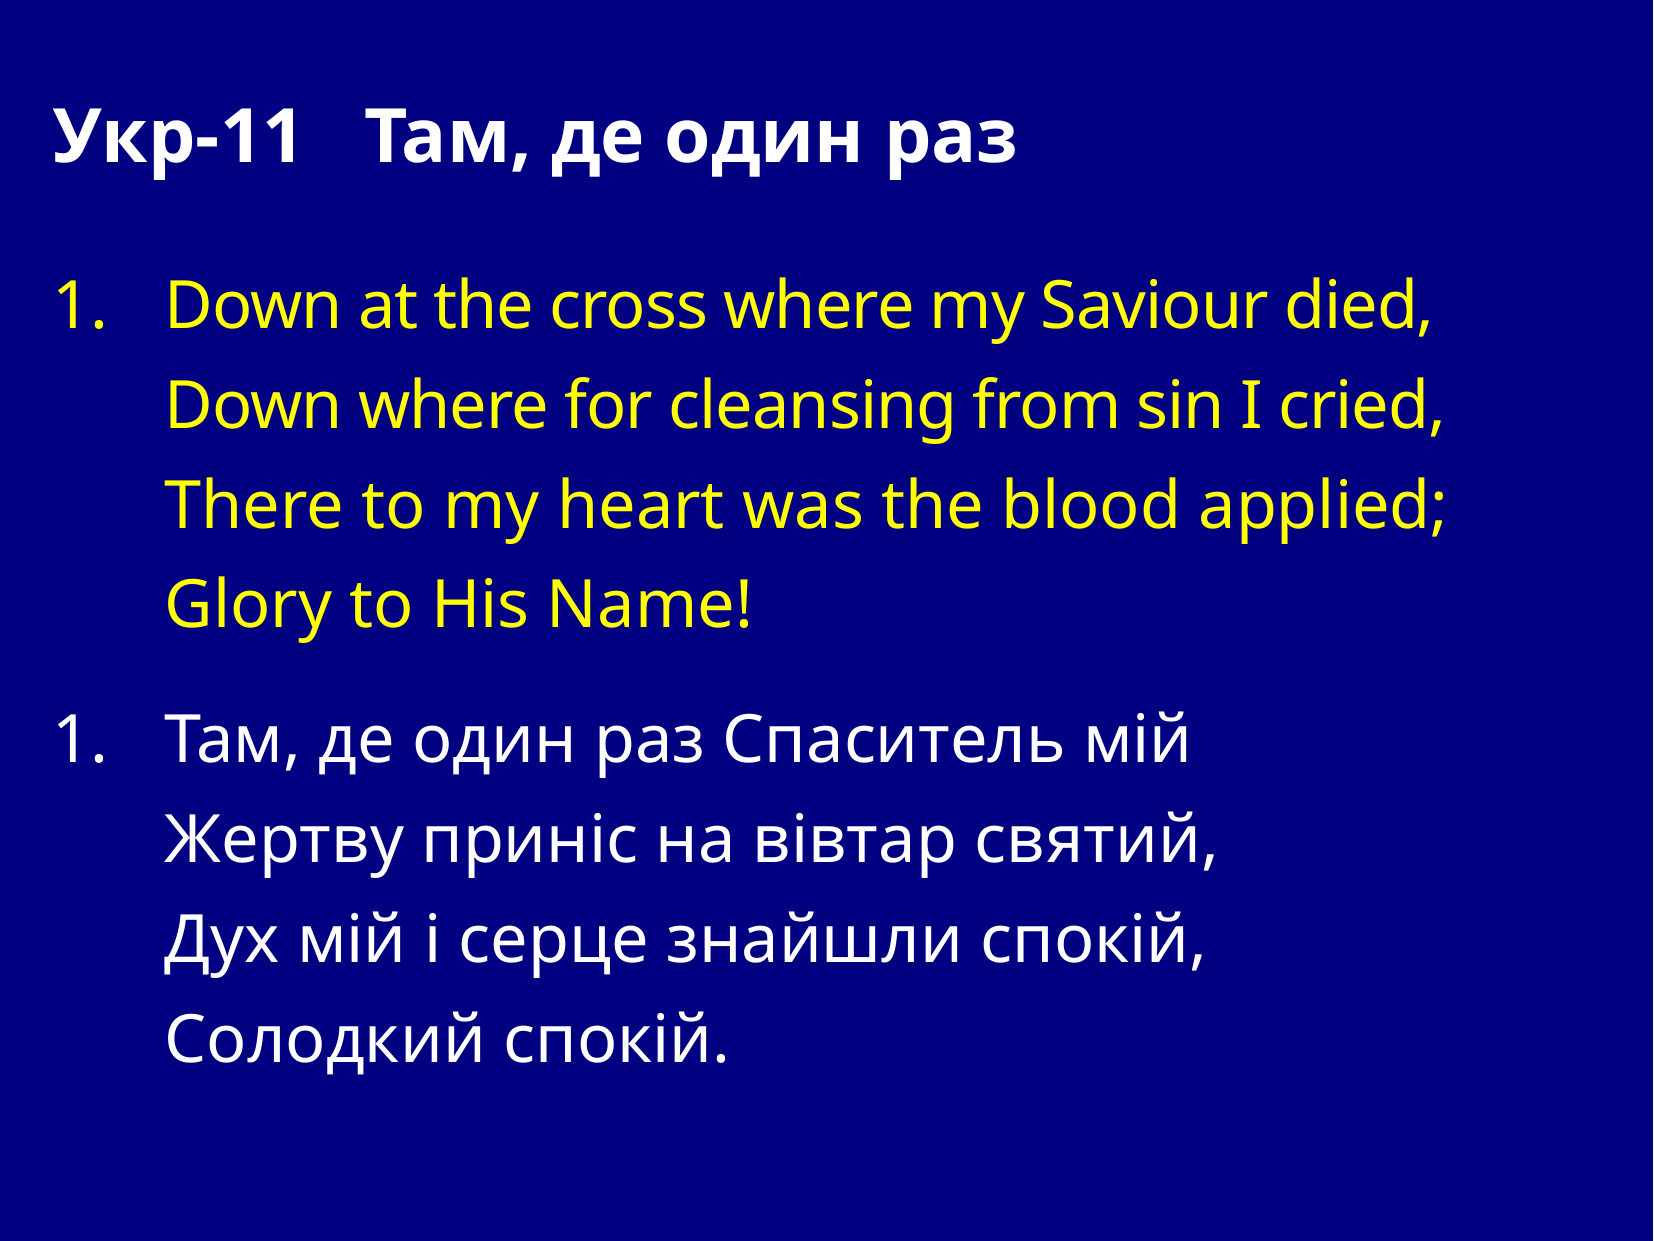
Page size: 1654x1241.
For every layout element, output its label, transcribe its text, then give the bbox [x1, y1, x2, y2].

text_box 1. Там, де один раз Спаситель мій Жертву приніс на вівтар святий, Дух мій і серце знайшли спокій, Солодкий спокій. [37, 675, 1576, 1163]
text_box 1. Down at the cross where my Saviour died, Down where for cleansing from sin I cried, There to my heart was the blood applied; Glory to His Name! [37, 150, 1651, 638]
text_box Укр-11 Там, де один раз [37, 75, 1576, 188]
